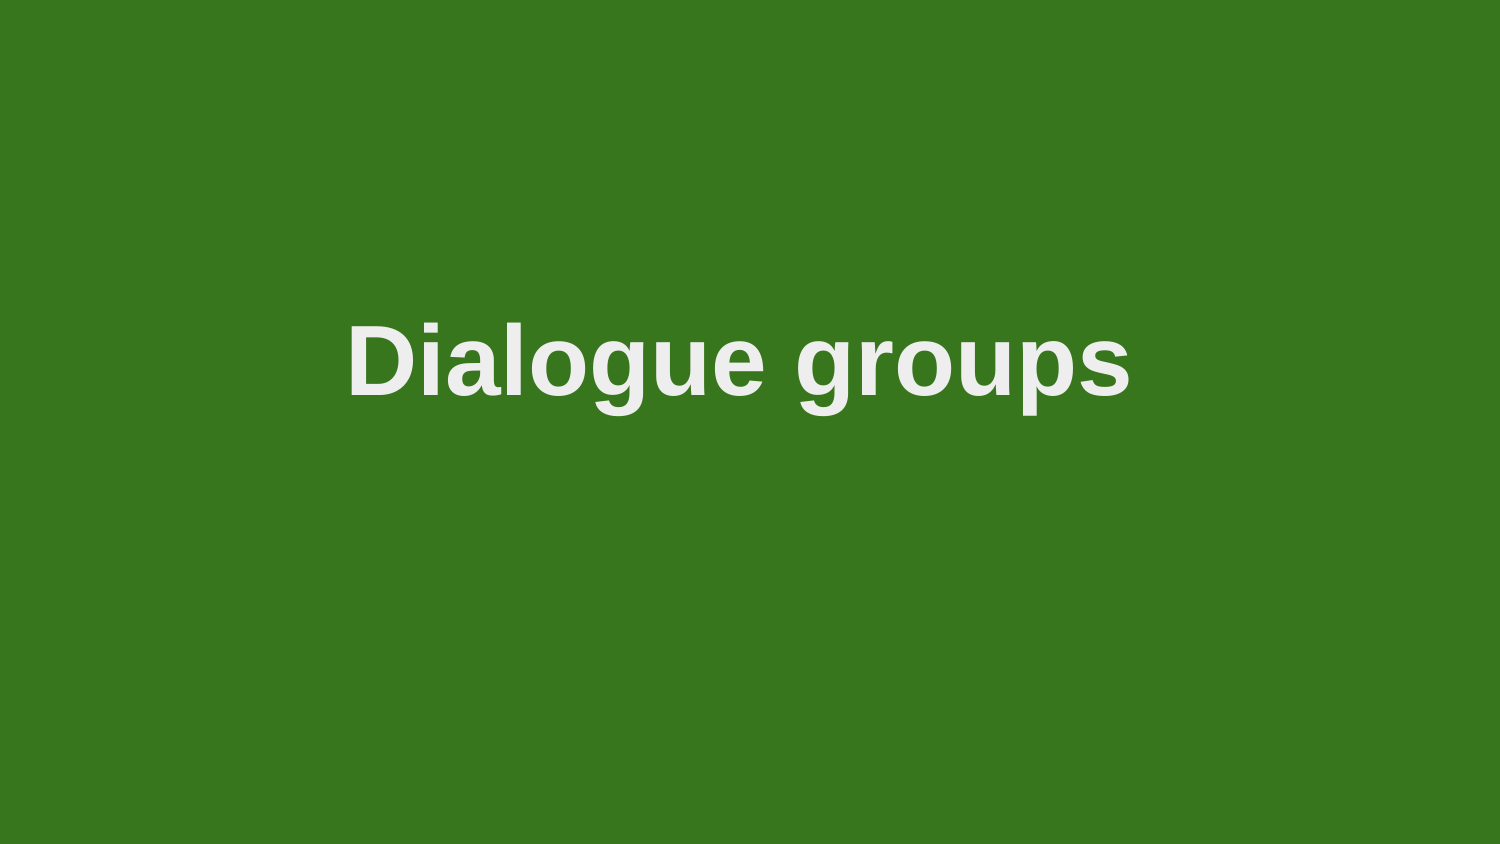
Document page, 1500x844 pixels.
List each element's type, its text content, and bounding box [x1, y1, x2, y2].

title Dialogue groups [40, 244, 1439, 467]
